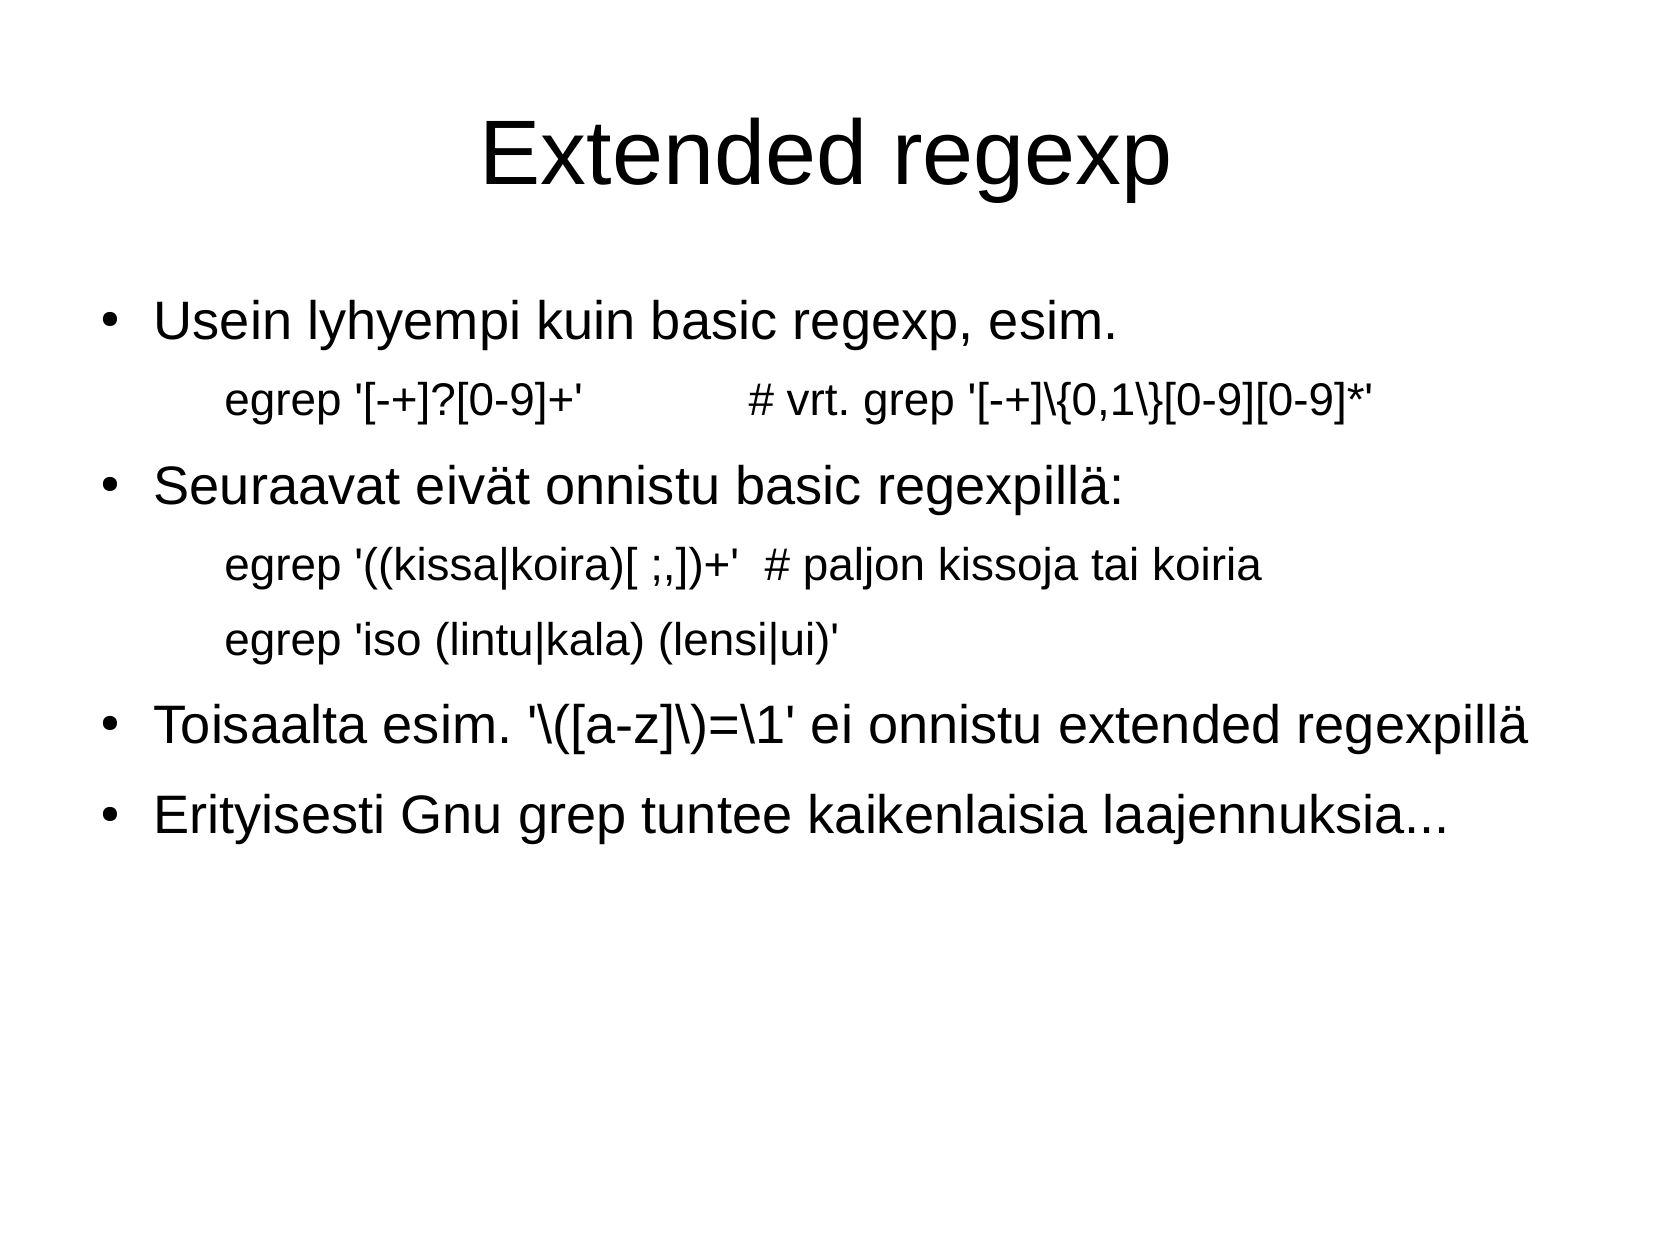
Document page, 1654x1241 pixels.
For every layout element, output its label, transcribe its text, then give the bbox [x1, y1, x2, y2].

title Extended regexp [82, 49, 1571, 257]
list Usein lyhyempi kuin basic regexp, esim. egrep '[-+]?[0-9]+' # vrt. grep '[-+]\{0,1\}[0-9][0-9]*' Seuraavat eivät onnistu basic regexpillä: egrep '((kissa|koira)[ ;,])+' # paljon kissoja tai koiria egrep 'iso (lintu|kala) (lensi|ui)' Toisaalta esim. '\([a-z]\)=\1' ei onnistu extended regexpillä Erityisesti Gnu grep tuntee kaikenlaisia laajennuksia... [82, 290, 1571, 1010]
